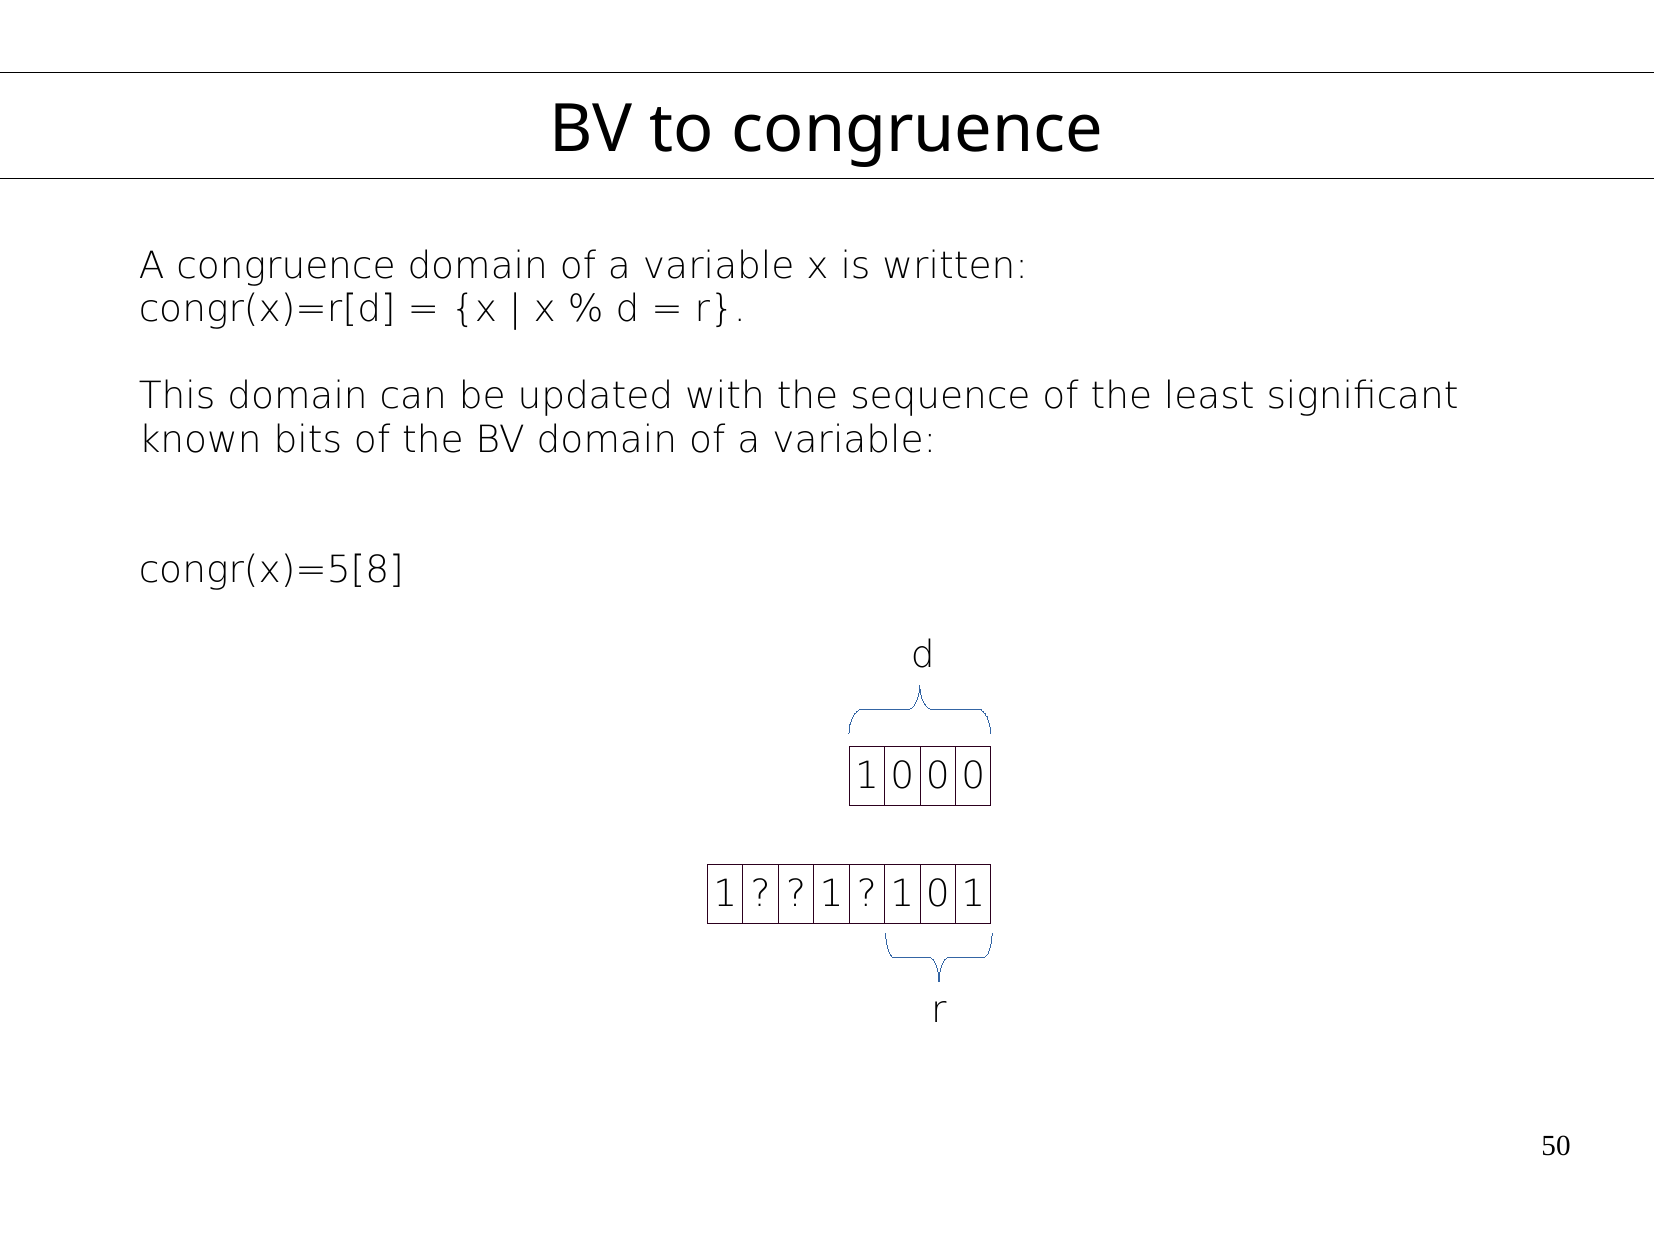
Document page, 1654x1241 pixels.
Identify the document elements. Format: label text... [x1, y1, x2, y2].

text_box ? [778, 864, 813, 924]
text_box 1 [813, 864, 849, 924]
text_box 1 [707, 864, 742, 924]
text_box 1 [884, 864, 920, 924]
text_box 0 [920, 746, 955, 806]
text_box BV to congruence [0, 72, 1654, 166]
text_box 1 [849, 746, 884, 806]
text_box congr(x)=5[8] [124, 540, 423, 599]
text_box A congruence domain of a variable x is written: congr(x)=r[d] = {x | x % d = r}. This domain can be updated with the sequence of the least significant known bits of the BV domain of a variable: [124, 236, 1512, 472]
text_box r [916, 980, 962, 1040]
text_box 0 [955, 746, 991, 806]
text_box 1 [955, 864, 991, 924]
text_box ? [849, 864, 884, 924]
text_box ? [742, 864, 778, 924]
text_box 0 [920, 864, 955, 924]
text_box 0 [884, 746, 920, 806]
text_box d [896, 625, 950, 684]
